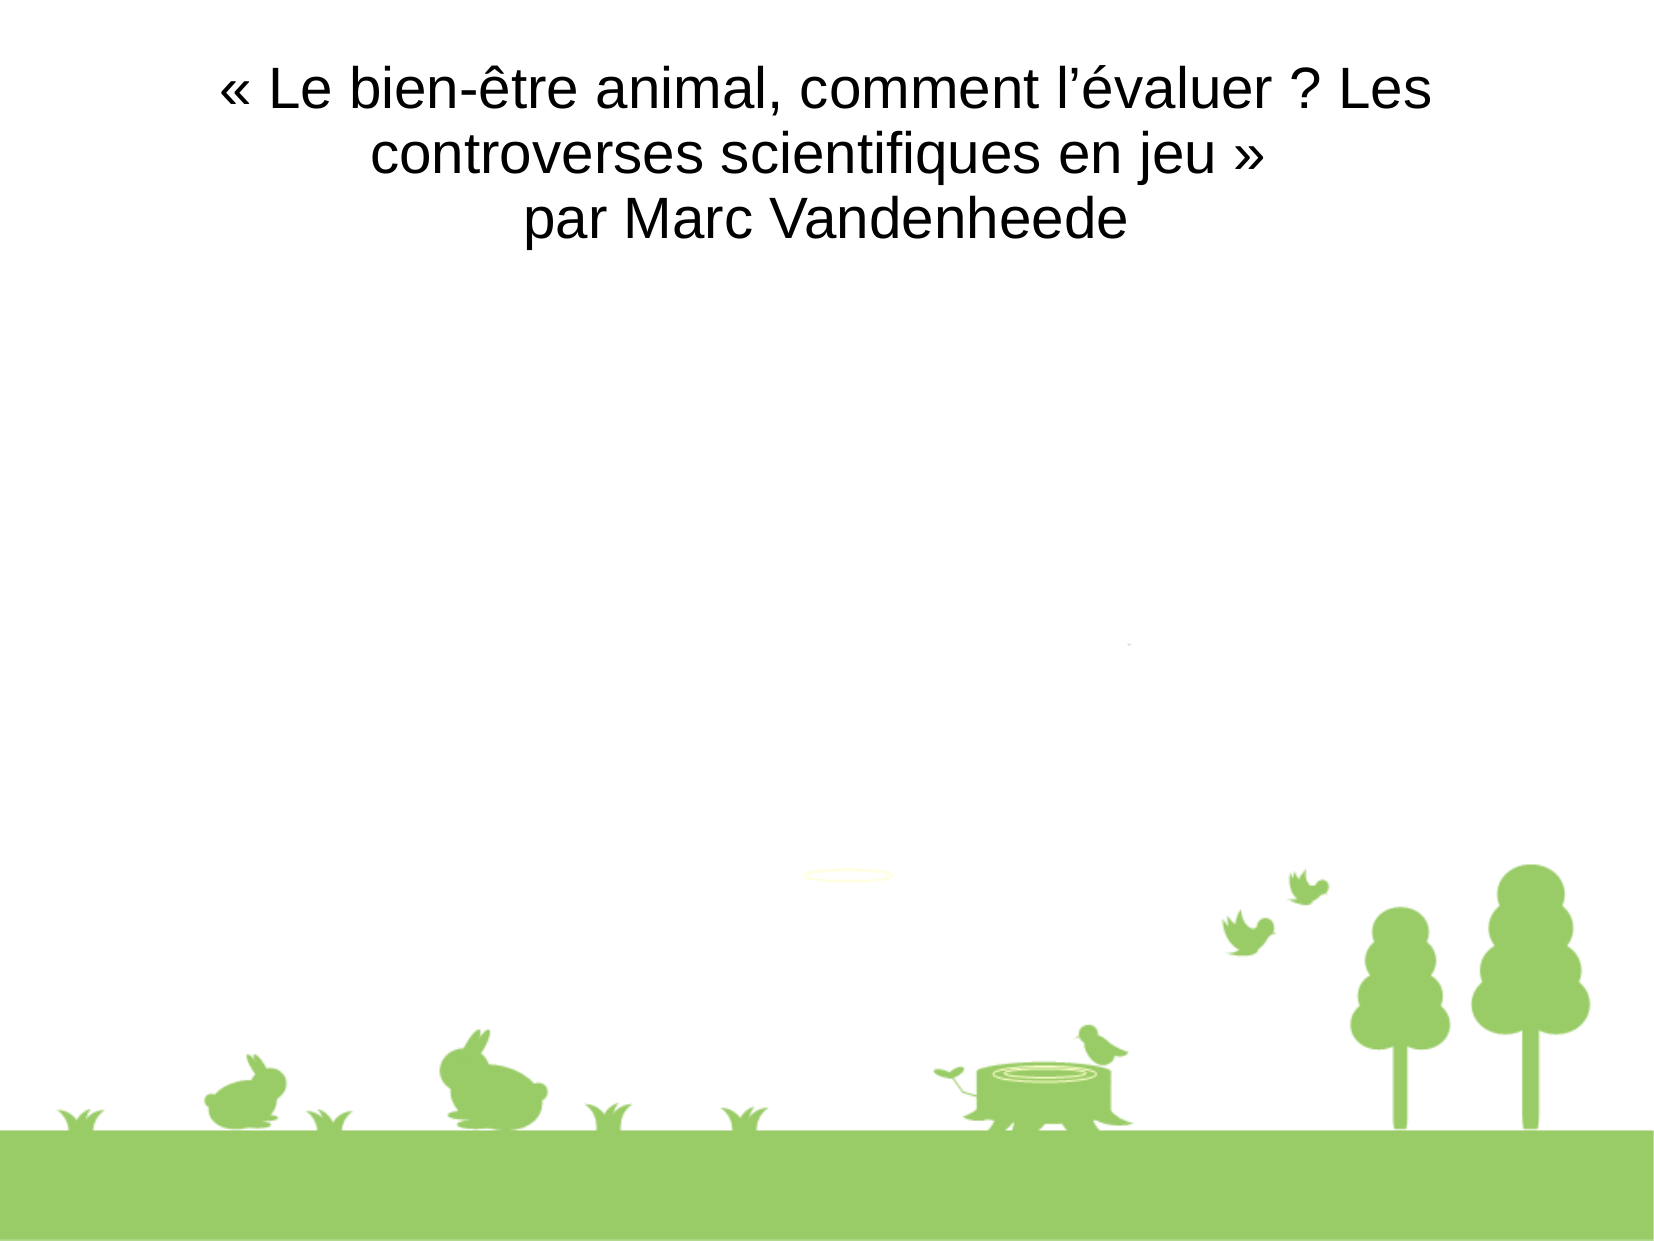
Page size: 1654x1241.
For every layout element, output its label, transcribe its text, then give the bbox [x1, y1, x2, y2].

title « Le bien-être animal, comment l’évaluer ? Les controverses scientifiques en jeu » par Marc Vandenheede [82, 49, 1571, 257]
picture [0, 0, 1654, 1241]
